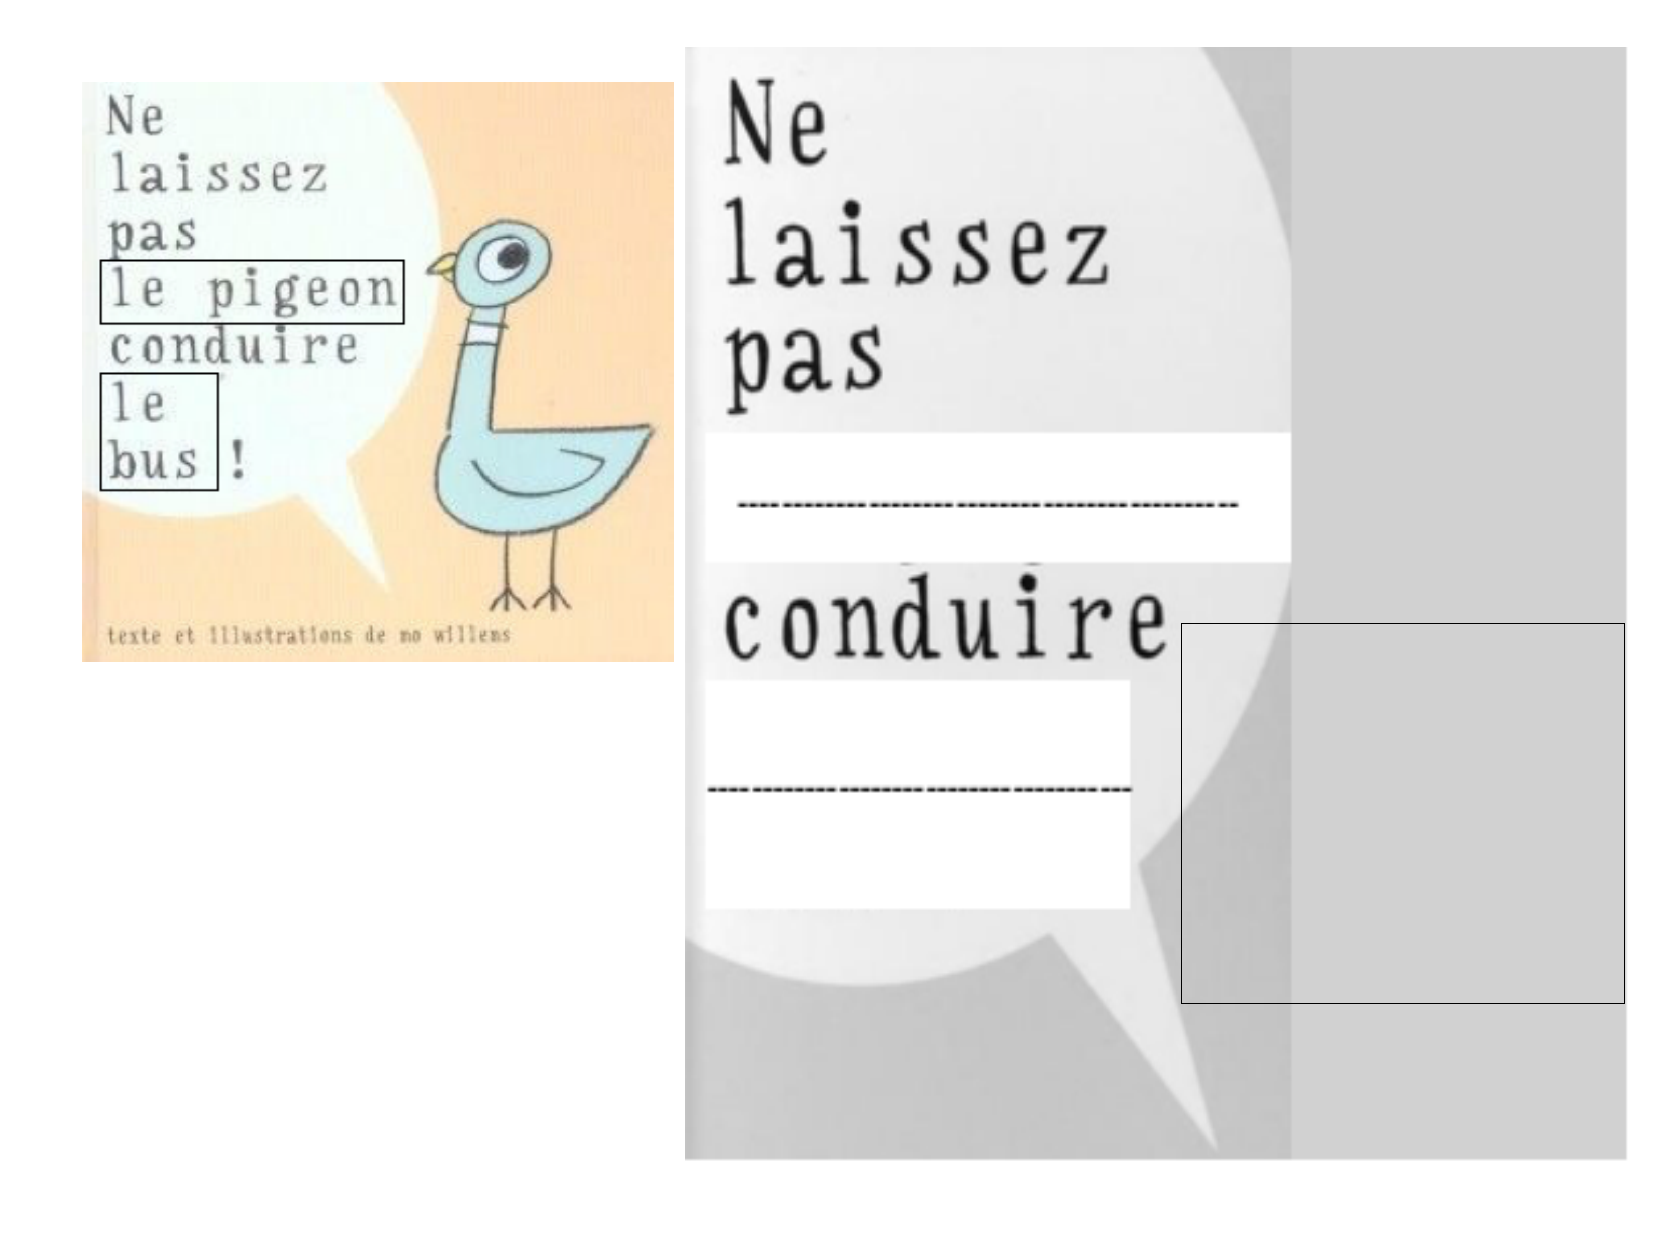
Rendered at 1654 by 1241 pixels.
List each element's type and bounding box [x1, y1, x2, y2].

picture [685, 47, 1630, 1170]
picture [82, 82, 674, 662]
